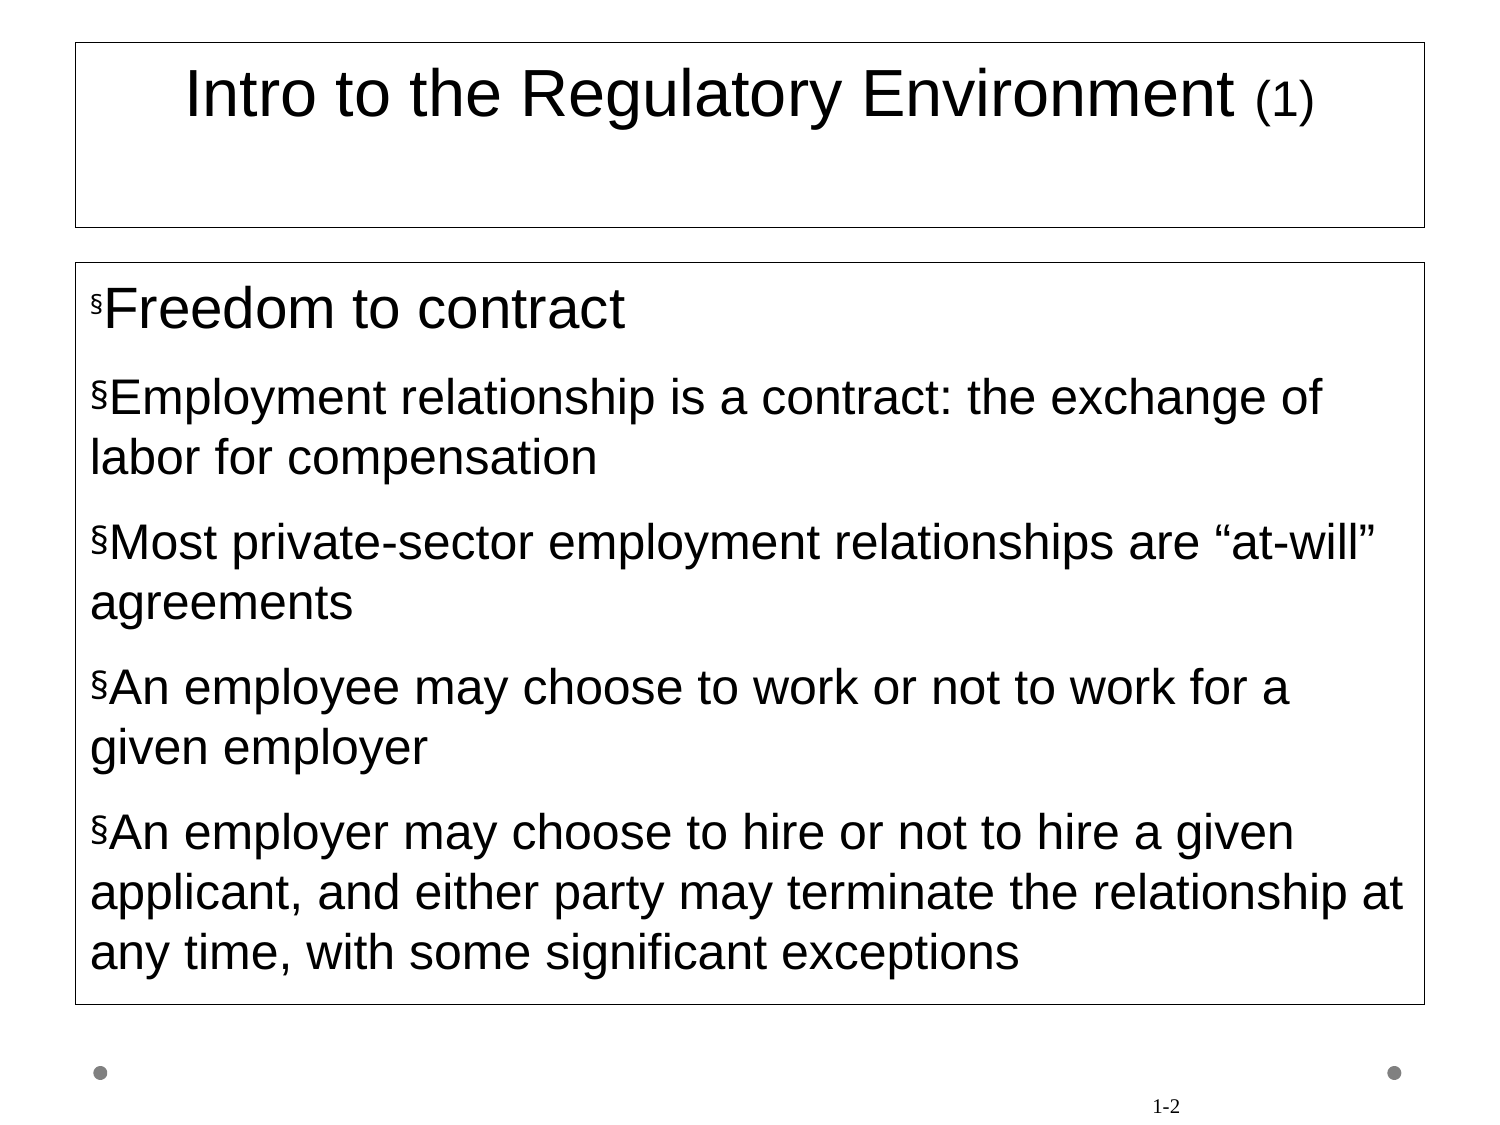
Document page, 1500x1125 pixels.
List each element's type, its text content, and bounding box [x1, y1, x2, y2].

list Freedom to contract Employment relationship is a contract: the exchange of labor for compensation Most private-sector employment relationships are “at-will” agreements An employee may choose to work or not to work for a given employer An employer may choose to hire or not to hire a given applicant, and either party may terminate the relationship at any time, with some significant exceptions [75, 262, 1425, 1005]
title Intro to the Regulatory Environment (1) [75, 42, 1425, 228]
